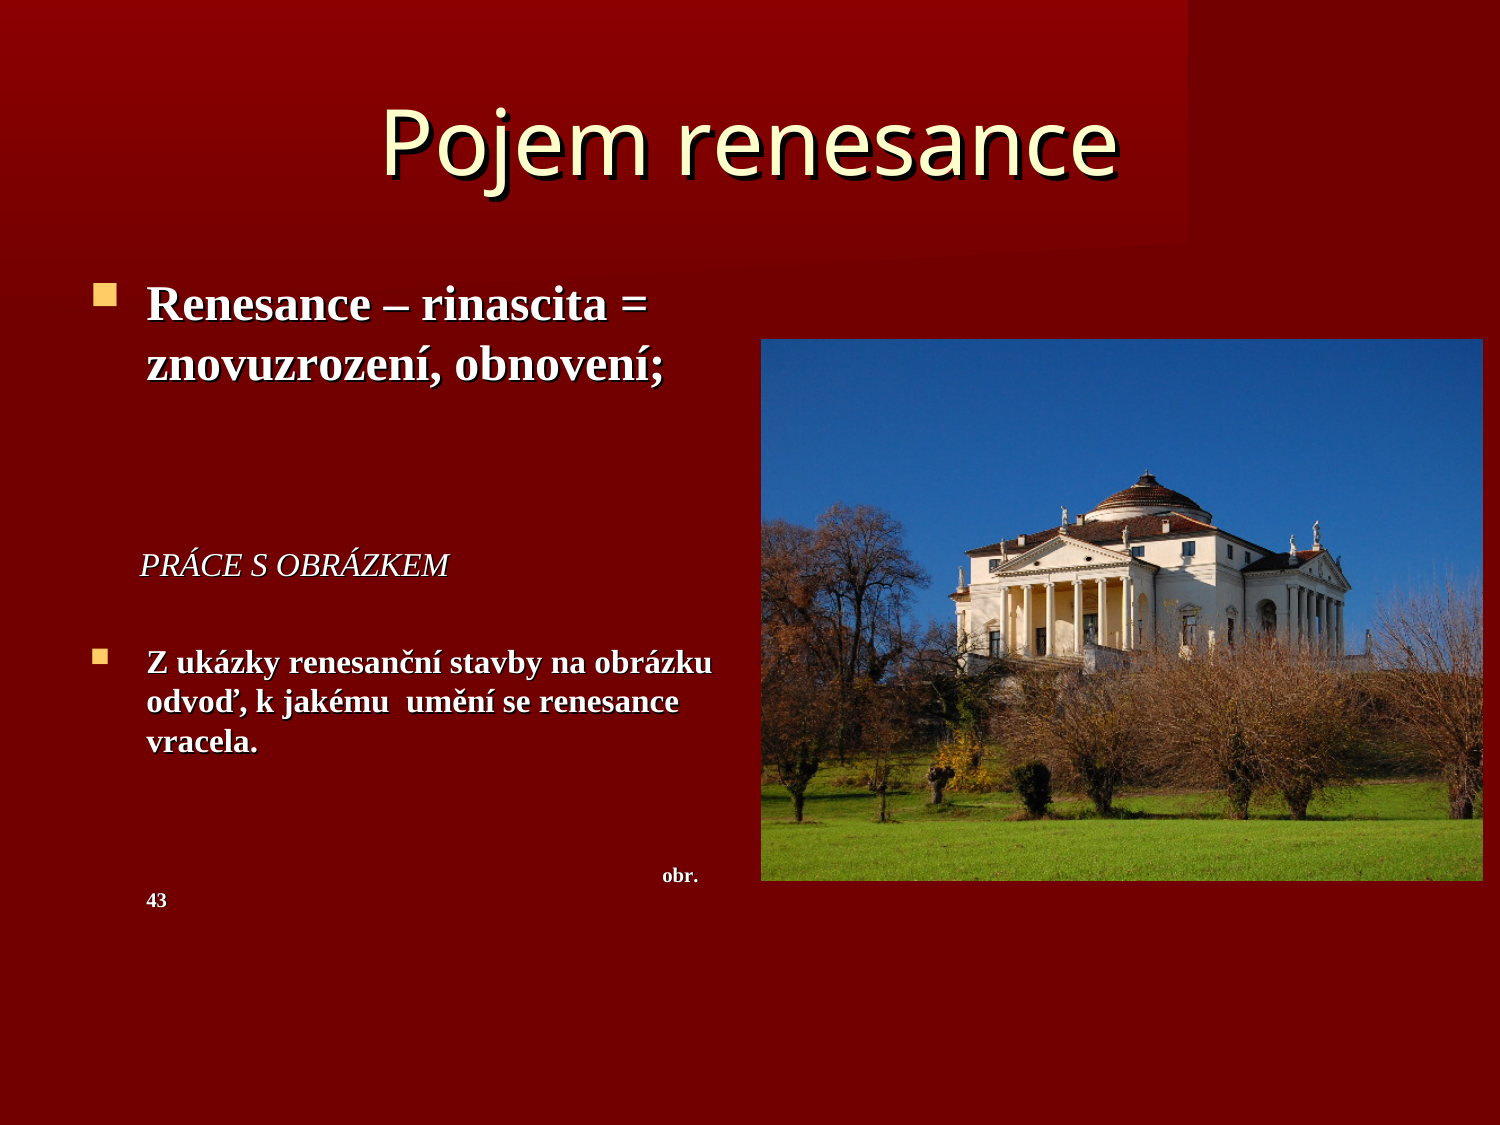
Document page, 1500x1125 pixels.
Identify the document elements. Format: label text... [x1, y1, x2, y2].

list Renesance – rinascita = znovuzrození, obnovení; PRÁCE S OBRÁZKEM Z ukázky renesanční stavby na obrázku odvoď, k jakému umění se renesance vracela. obr. 43 [75, 262, 738, 1125]
text_box [761, 339, 1483, 881]
title Pojem renesance [75, 45, 1426, 233]
